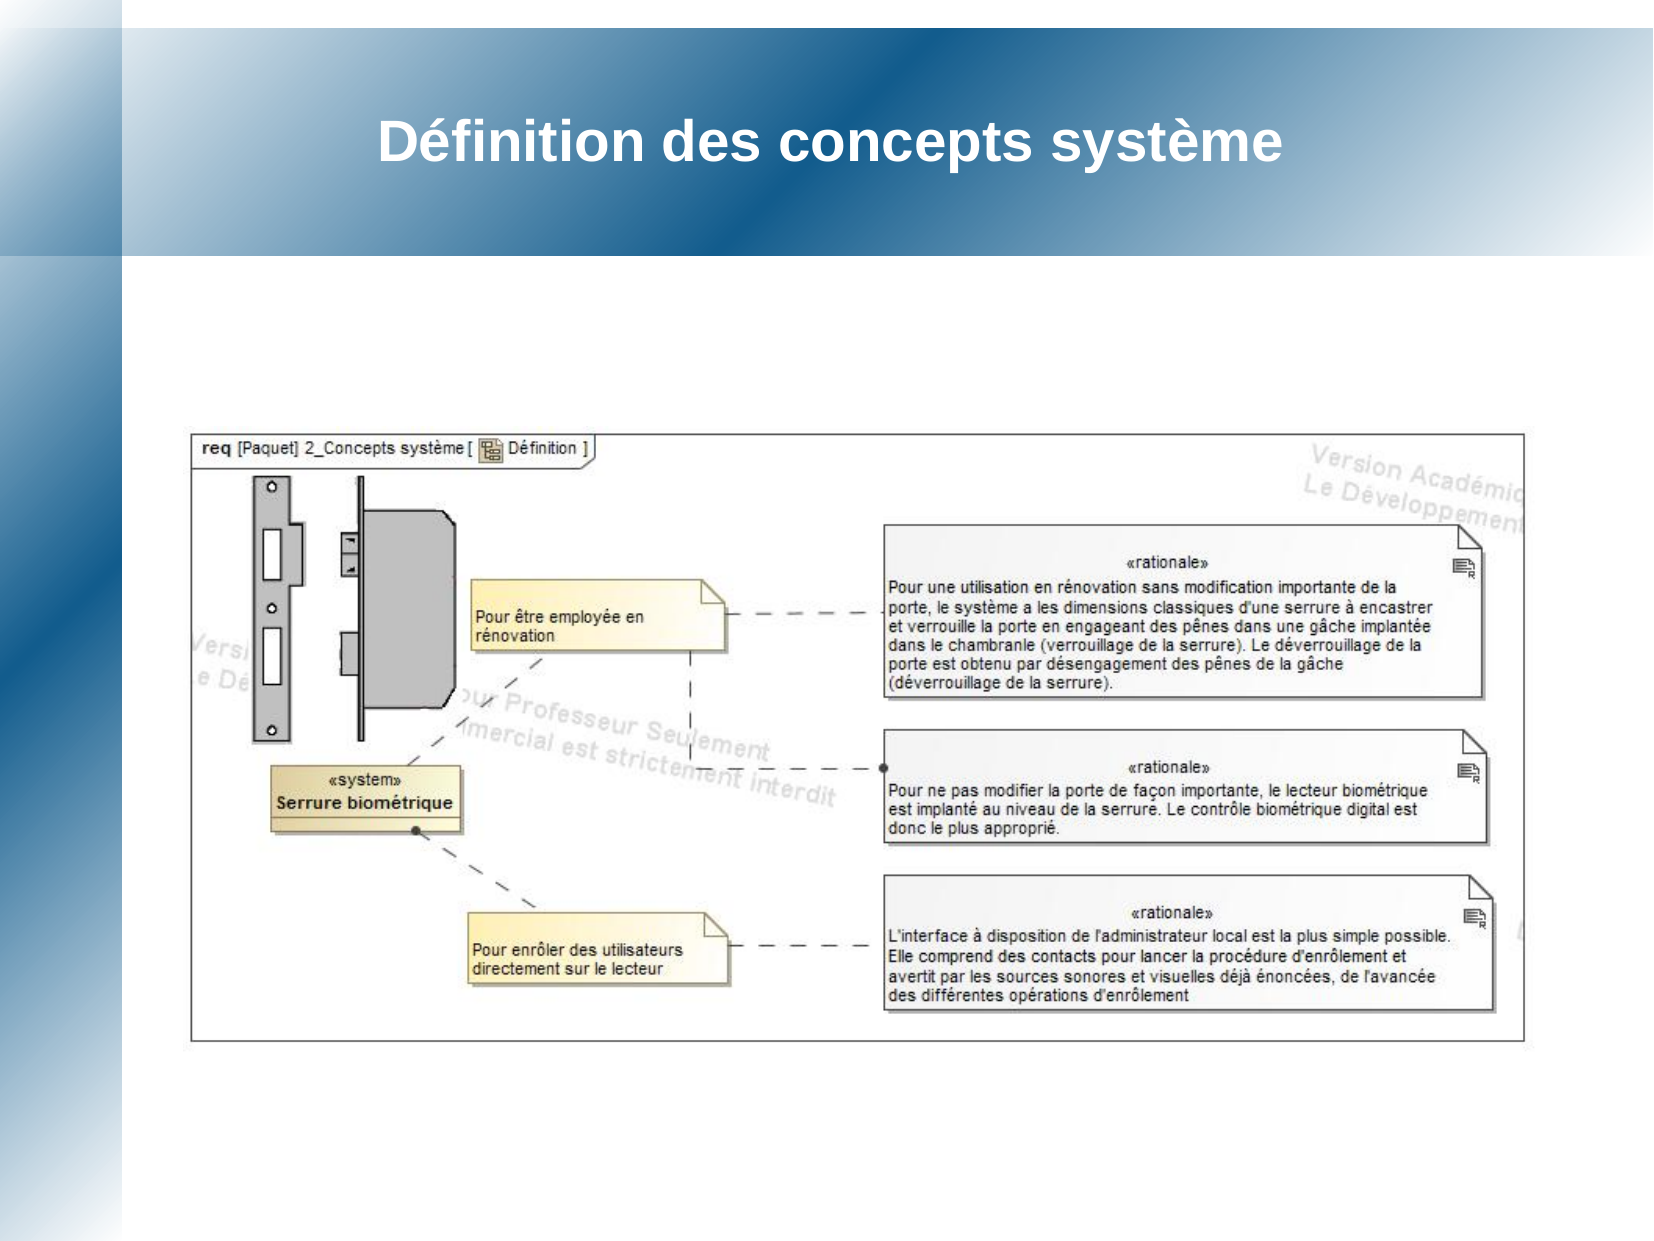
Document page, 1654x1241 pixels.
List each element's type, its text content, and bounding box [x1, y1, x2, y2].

title Définition des concepts système [125, 45, 1537, 238]
subtitle [127, 323, 1603, 1167]
